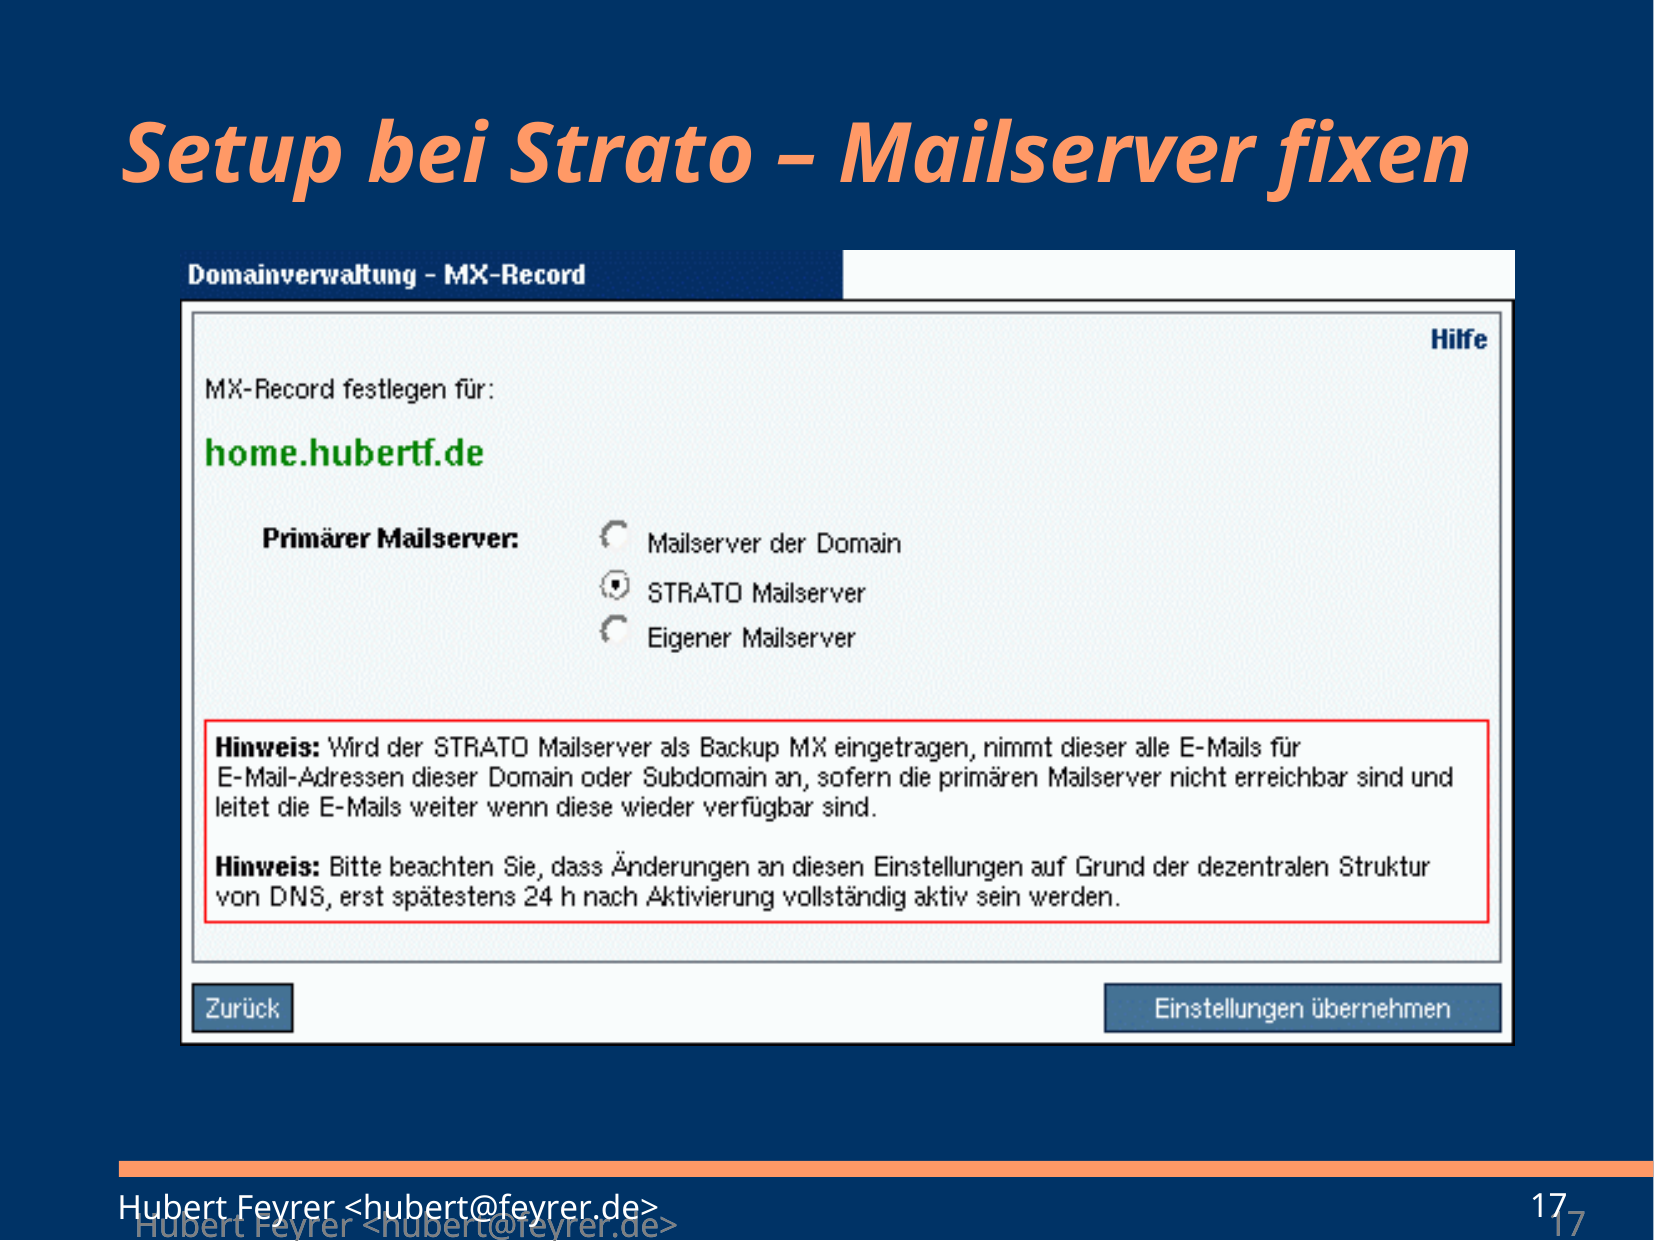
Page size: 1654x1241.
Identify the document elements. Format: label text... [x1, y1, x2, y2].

picture [180, 250, 1515, 1046]
title Setup bei Strato – Mailserver fixen [121, 46, 1534, 254]
